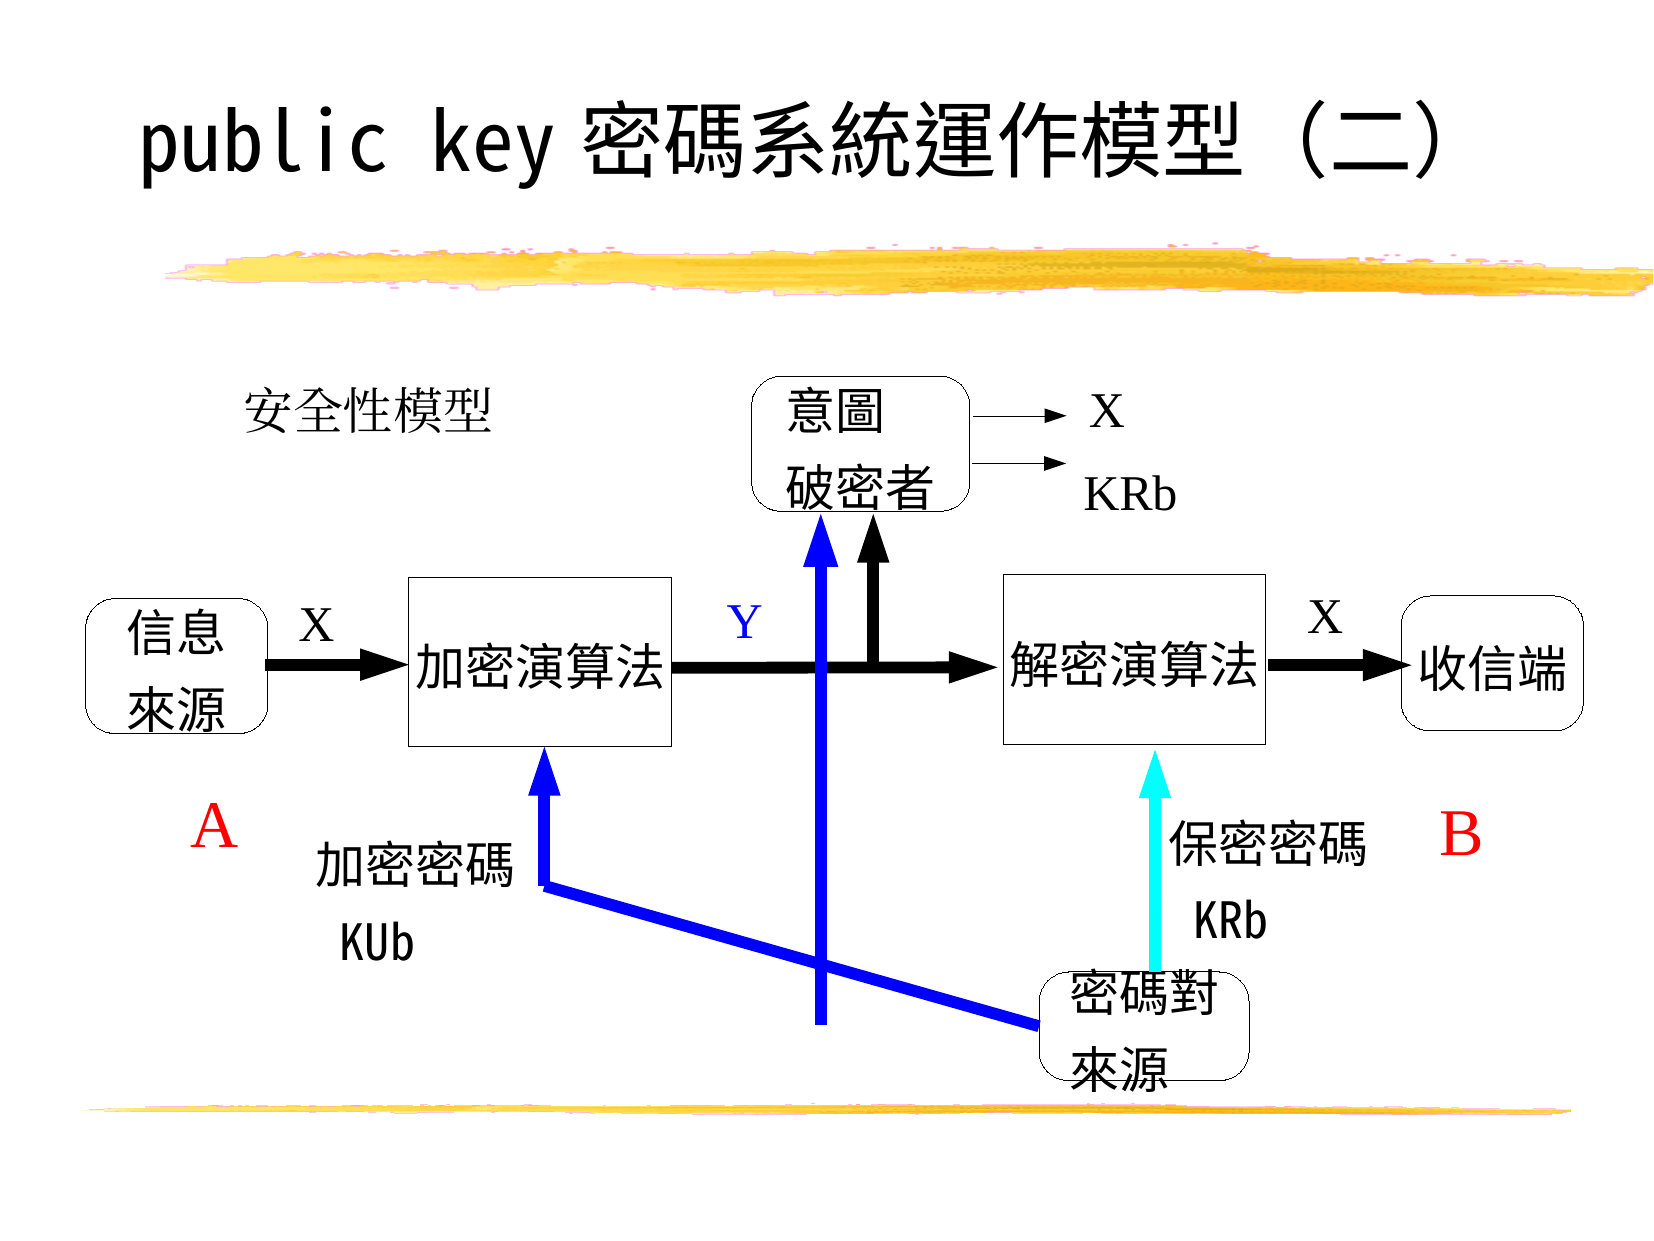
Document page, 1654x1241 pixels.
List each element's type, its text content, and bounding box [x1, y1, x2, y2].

text_box B [1439, 791, 1485, 866]
text_box Y [726, 590, 763, 647]
text_box 保密密碼 KRb [1168, 799, 1370, 920]
text_box X [1307, 585, 1344, 642]
title public key密碼系統運作模型（二） [76, 28, 1559, 236]
text_box X [1088, 365, 1126, 436]
text_box A [190, 783, 240, 859]
text_box 解密演算法 [1003, 574, 1266, 745]
picture [82, 1102, 1571, 1117]
text_box X [298, 593, 335, 650]
text_box KRb [1083, 447, 1186, 518]
text_box 加密密碼 KUb [315, 820, 516, 941]
text_box 意圖 破密者 [751, 376, 970, 512]
text_box 收信端 [1401, 595, 1584, 731]
text_box 信息 來源 [85, 598, 268, 734]
picture [165, 237, 1654, 308]
text_box 密碼對 來源 [1039, 971, 1250, 1081]
text_box 加密演算法 [408, 577, 672, 747]
text_box 密碼對 來源 [1189, 971, 1208, 982]
text_box 安全性模型 [243, 368, 494, 426]
